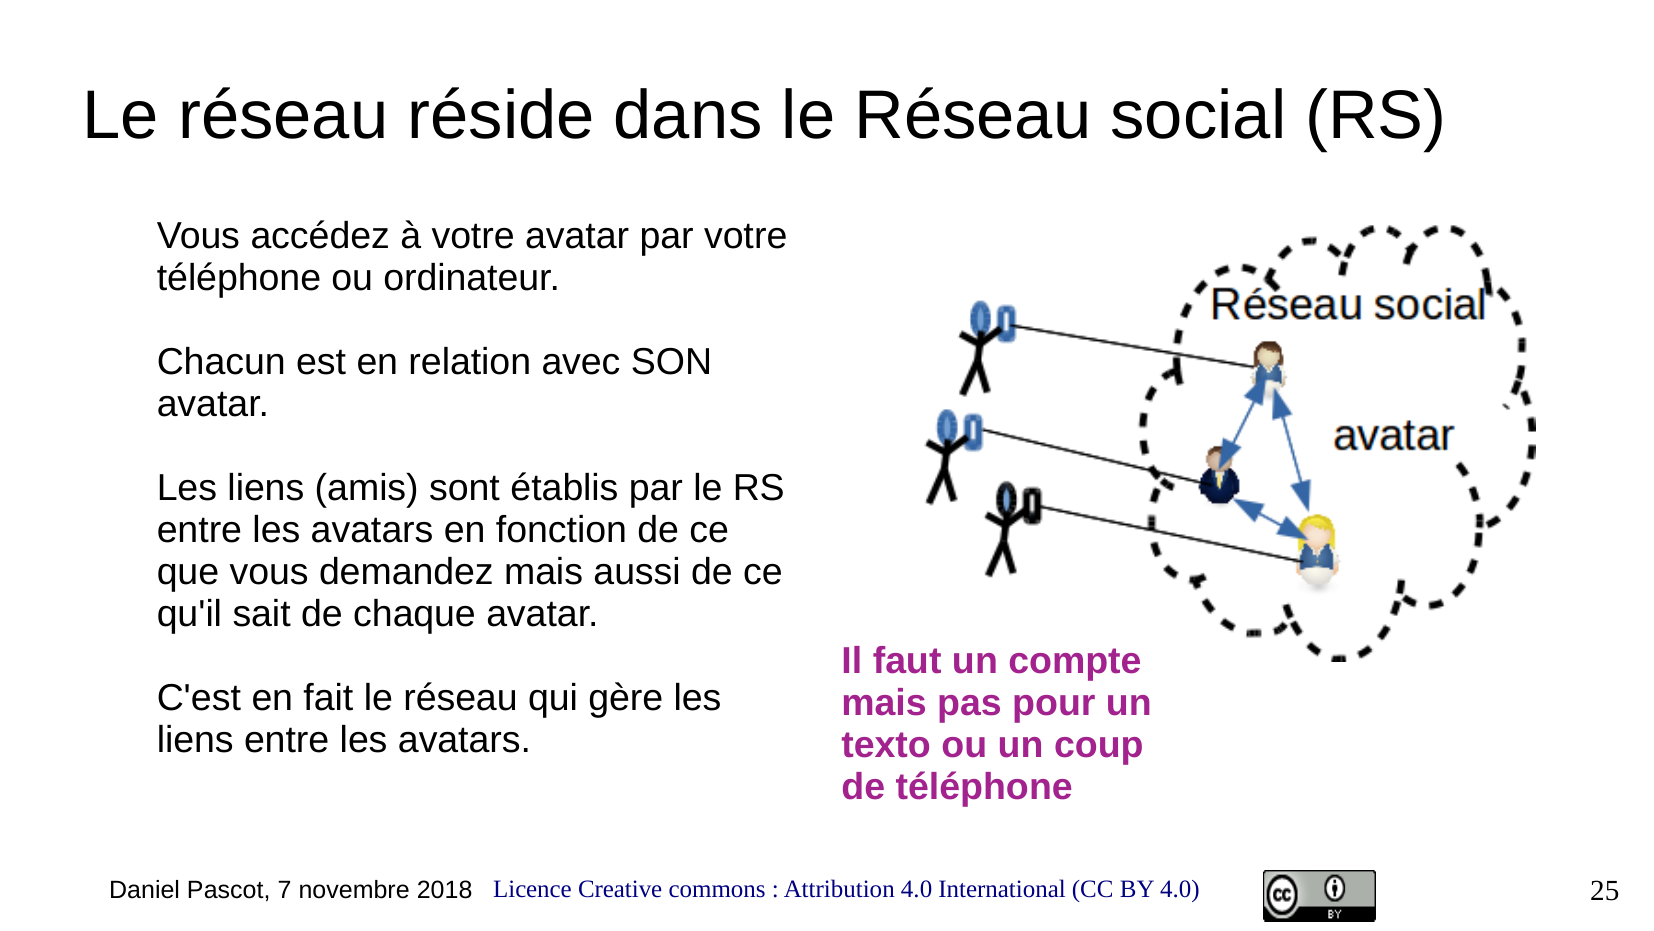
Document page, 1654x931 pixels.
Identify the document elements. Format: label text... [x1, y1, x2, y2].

title Le réseau réside dans le Réseau social (RS) [82, 37, 1571, 193]
picture [1263, 870, 1376, 922]
picture [923, 224, 1536, 662]
text_box Il faut un compte mais pas pour un texto ou un coup de téléphone [826, 632, 1205, 815]
text_box Vous accédez à votre avatar par votre téléphone ou ordinateur. Chacun est en relation avec SON avatar. Les liens (amis) sont établis par le RS entre les avatars en fonction de ce que vous demandez mais aussi de ce qu'il sait de chaque avatar. C'est en fait le réseau qui gère les liens entre les avatars. [142, 207, 804, 768]
